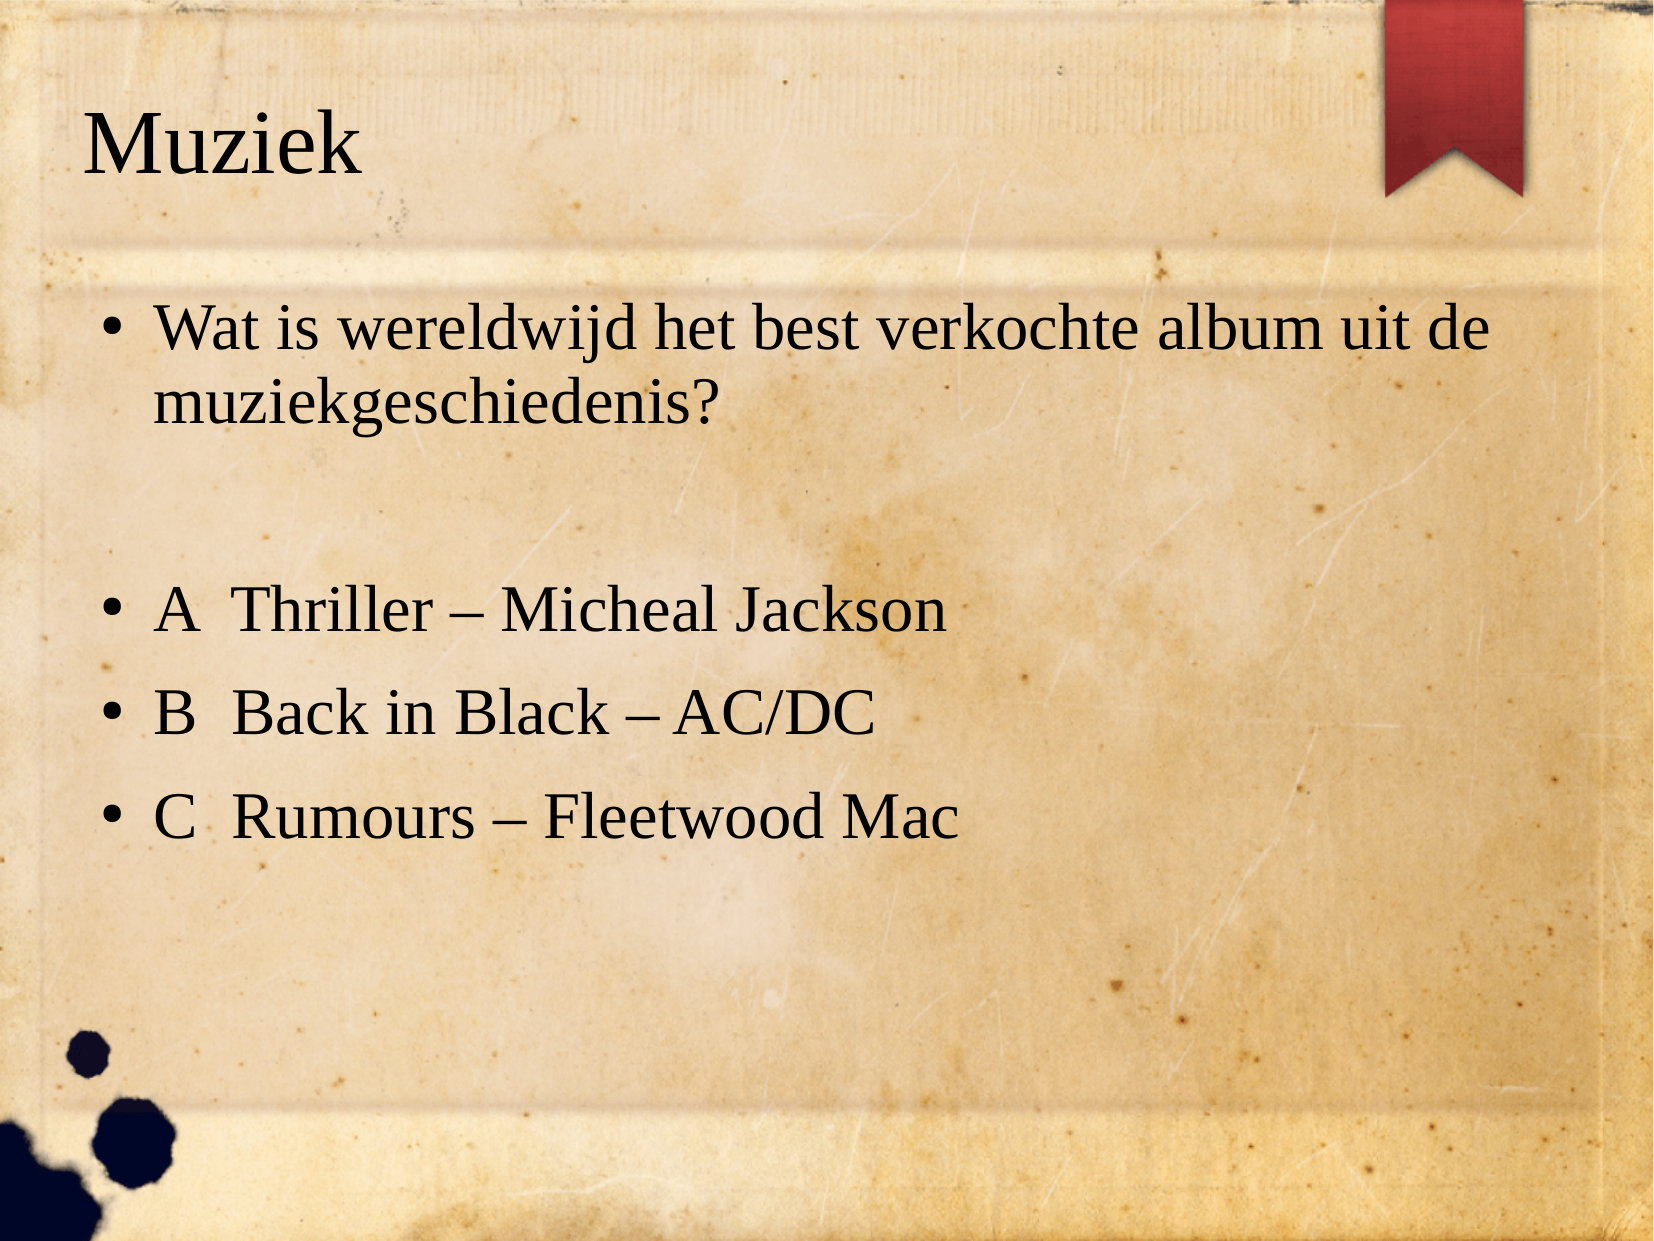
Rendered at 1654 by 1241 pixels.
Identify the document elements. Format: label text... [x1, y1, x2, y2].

picture [0, 0, 1654, 1241]
list Wat is wereldwijd het best verkochte album uit de muziekgeschiedenis? A Thriller – Micheal Jackson B Back in Black – AC/DC C Rumours – Fleetwood Mac [82, 290, 1538, 1010]
title Muziek [82, 49, 1347, 237]
